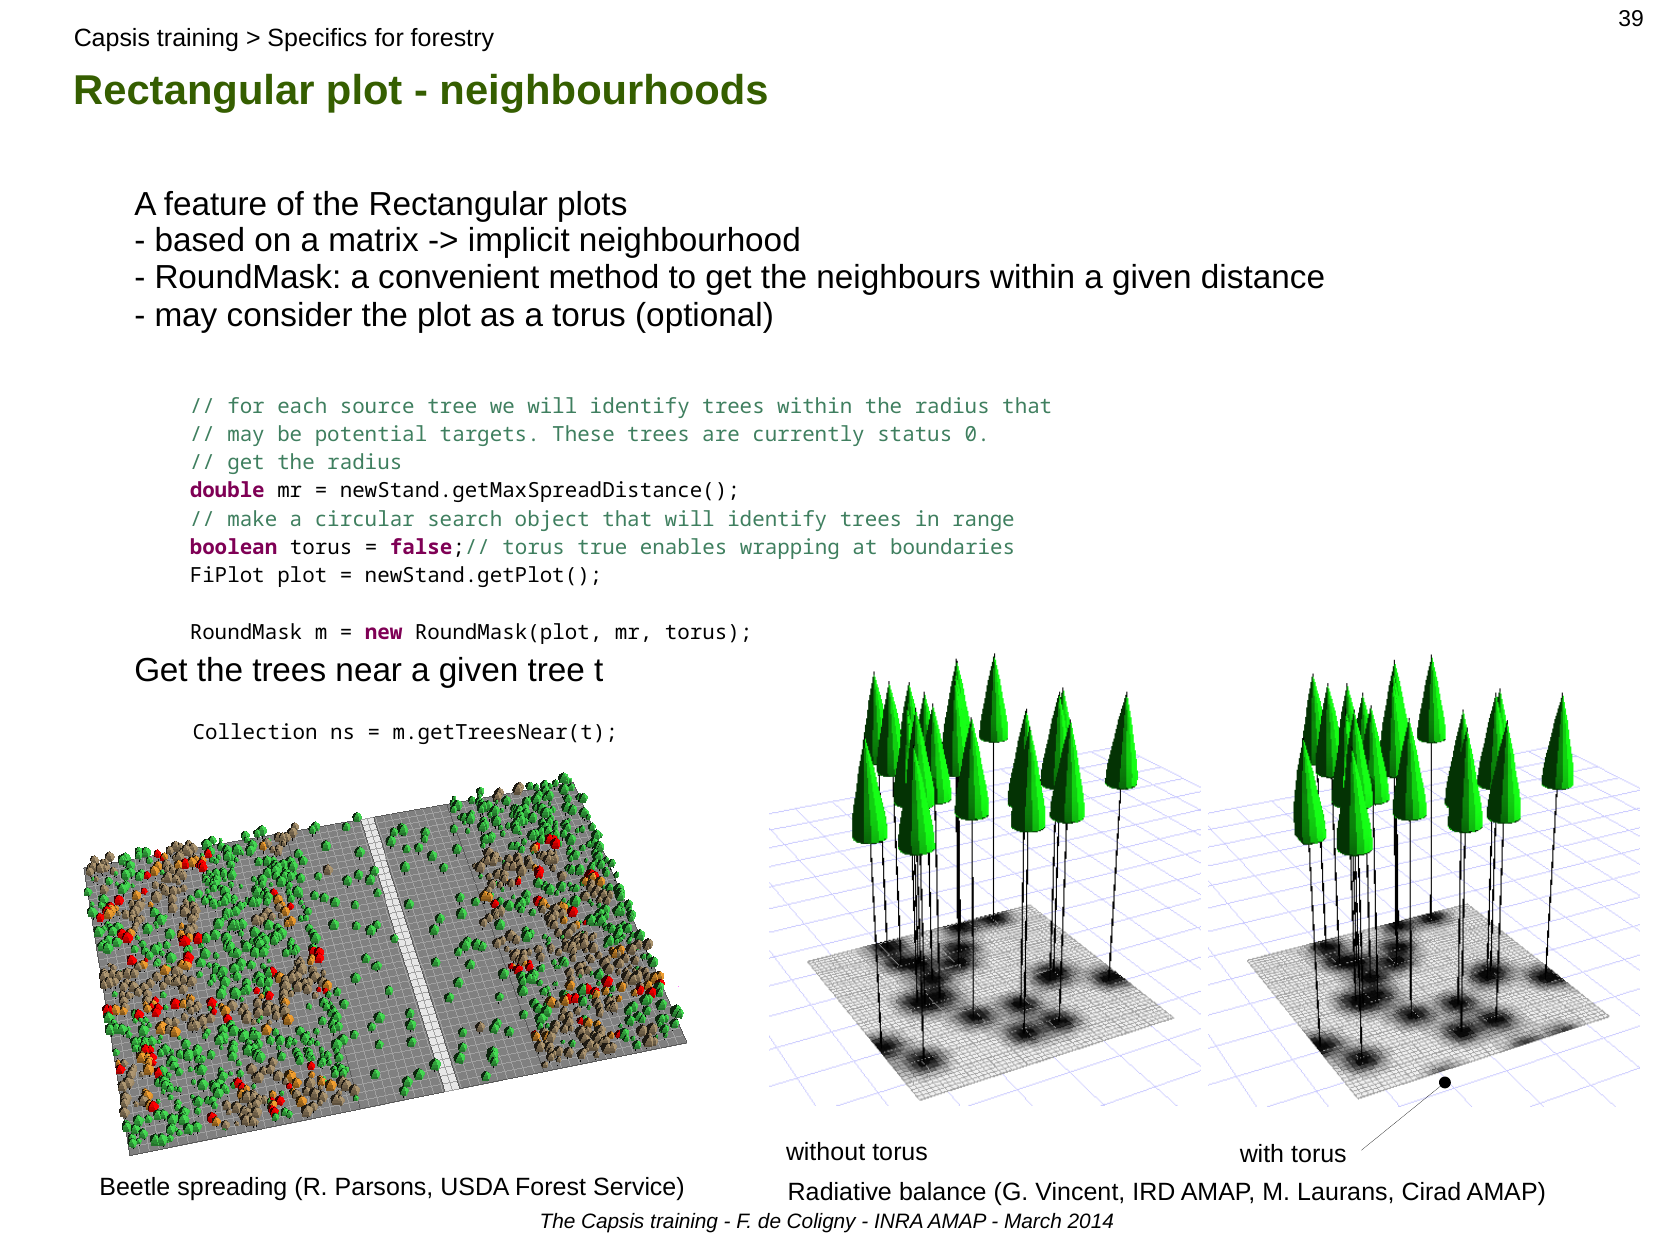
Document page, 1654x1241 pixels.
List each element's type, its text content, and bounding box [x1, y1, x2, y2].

picture [82, 770, 689, 1163]
text_box without torus [771, 1130, 1157, 1174]
picture [1208, 644, 1640, 1107]
text_box Capsis training > Specifics for forestry [59, 16, 1004, 60]
text_box Collection ns = m.getTreesNear(t); [177, 709, 633, 749]
text_box Rectangular plot - neighbourhoods [58, 59, 1151, 122]
text_box // for each source tree we will identify trees within the radius that // may be potential targets. These trees are currently status 0. // get the radius double mr = newStand.getMaxSpreadDistance(); // make a circular search object that will identify trees in range boolean torus = false;// torus true enables wrapping at boundaries FiPlot plot = newStand.getPlot(); RoundMask m = new RoundMask(plot, mr, torus); [175, 383, 1068, 619]
text_box Radiative balance (G. Vincent, IRD AMAP, M. Laurans, Cirad AMAP) [772, 1170, 1654, 1201]
picture [769, 647, 1201, 1106]
text_box Beetle spreading (R. Parsons, USDA Forest Service) [76, 1169, 709, 1201]
text_box A feature of the Rectangular plots - based on a matrix -> implicit neighbourhood - RoundMask: a convenient method to get the neighbours within a given distance - may consider the plot as a torus (optional) [119, 177, 1424, 343]
text_box Get the trees near a given tree t [119, 644, 737, 697]
text_box with torus [1225, 1132, 1615, 1170]
text_box The Capsis training - F. de Coligny - INRA AMAP - March 2014 [0, 1201, 1654, 1241]
